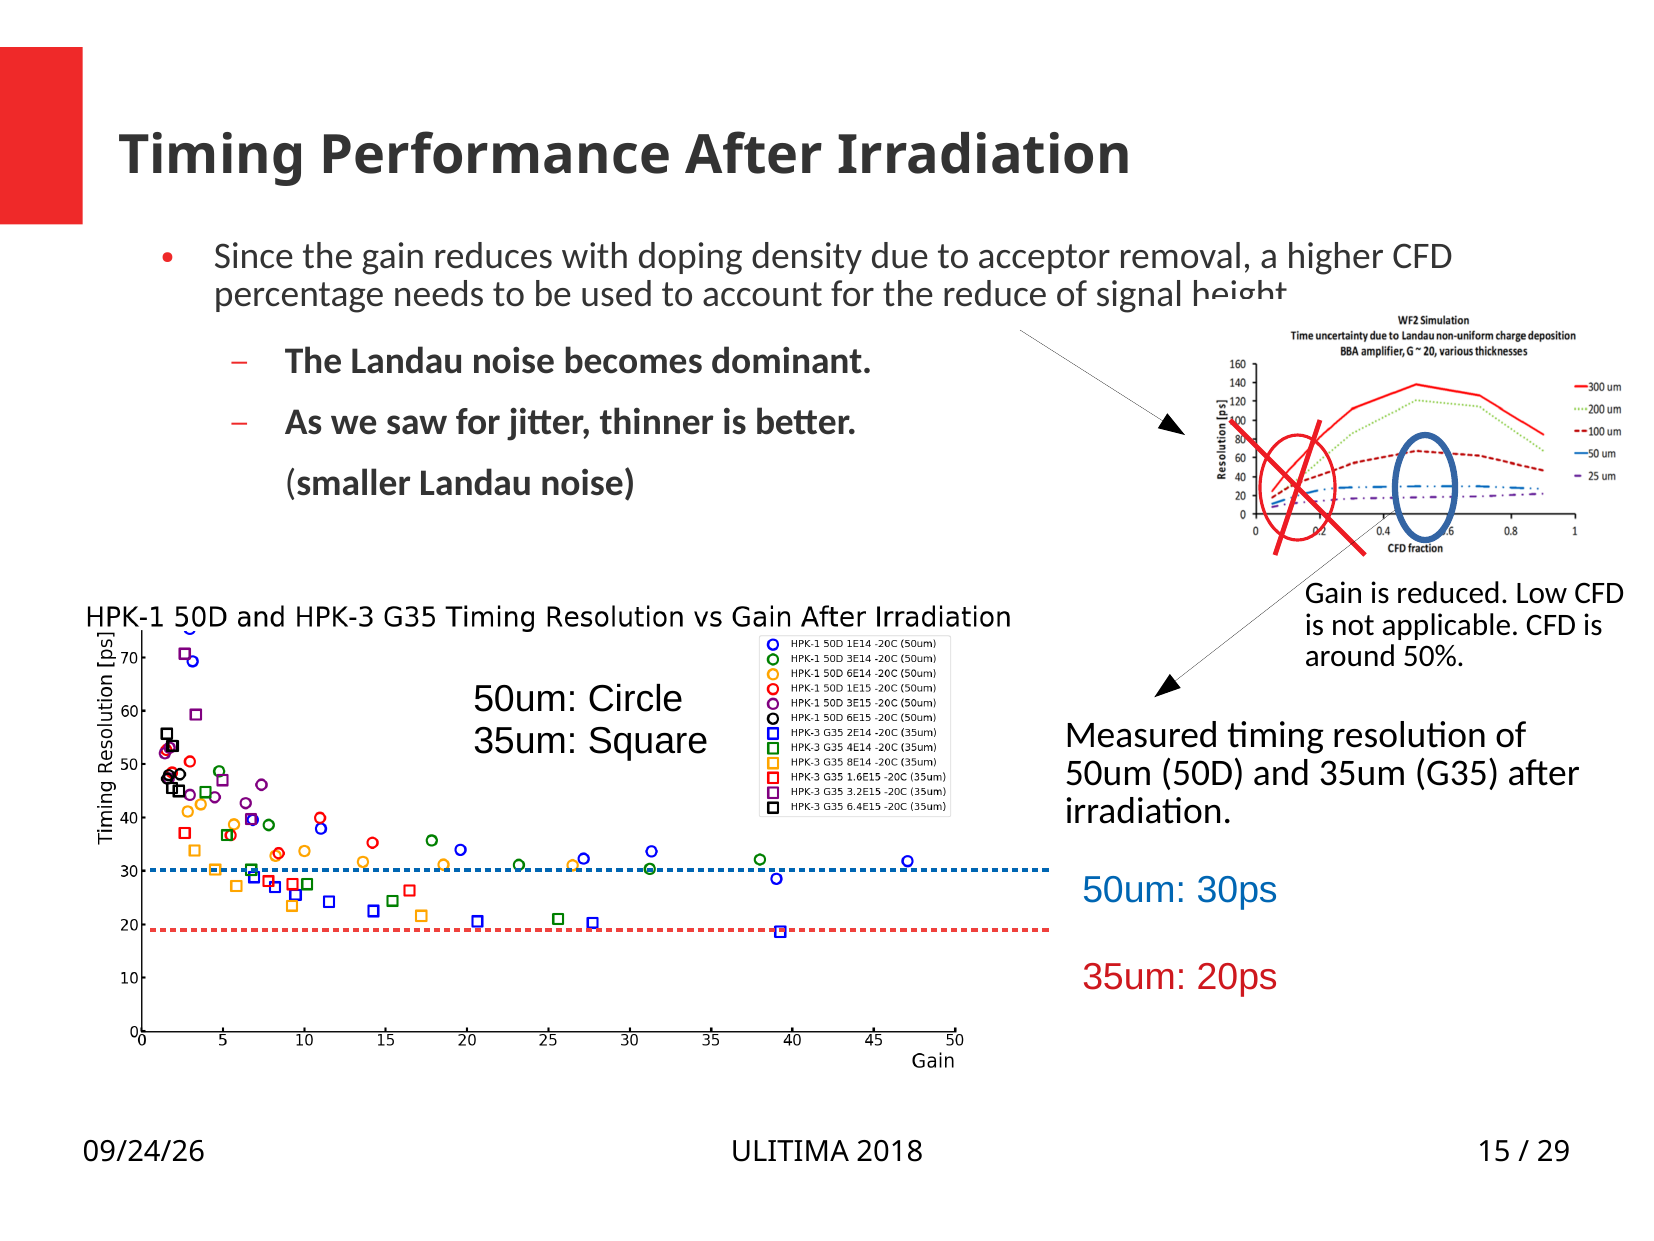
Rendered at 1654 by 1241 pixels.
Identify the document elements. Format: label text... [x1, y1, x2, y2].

picture [10, 568, 1060, 1088]
text_box 50um: Circle 35um: Square [458, 669, 729, 811]
picture [1270, 437, 1310, 481]
text_box 35um: 20ps [1067, 948, 1308, 1009]
text_box Measured timing resolution of 50um (50D) and 35um (G35) after irradiation. [1050, 711, 1619, 841]
list Since the gain reduces with doping density due to acceptor removal, a higher CFD percentage needs to be used to account for the reduce of signal height. The Landau noise becomes dominant. As we saw for jitter, thinner is better. (smaller Landau noise) [143, 240, 1561, 960]
text_box Gain is reduced. Low CFD is not applicable. CFD is around 50%. [1290, 573, 1653, 682]
title Timing Performance After Irradiation [118, 49, 1571, 257]
picture [1301, 444, 1333, 513]
picture [1262, 462, 1294, 531]
picture [1200, 299, 1651, 574]
picture [1399, 439, 1451, 536]
text_box 50um: 30ps [1067, 861, 1308, 922]
picture [1285, 494, 1325, 538]
